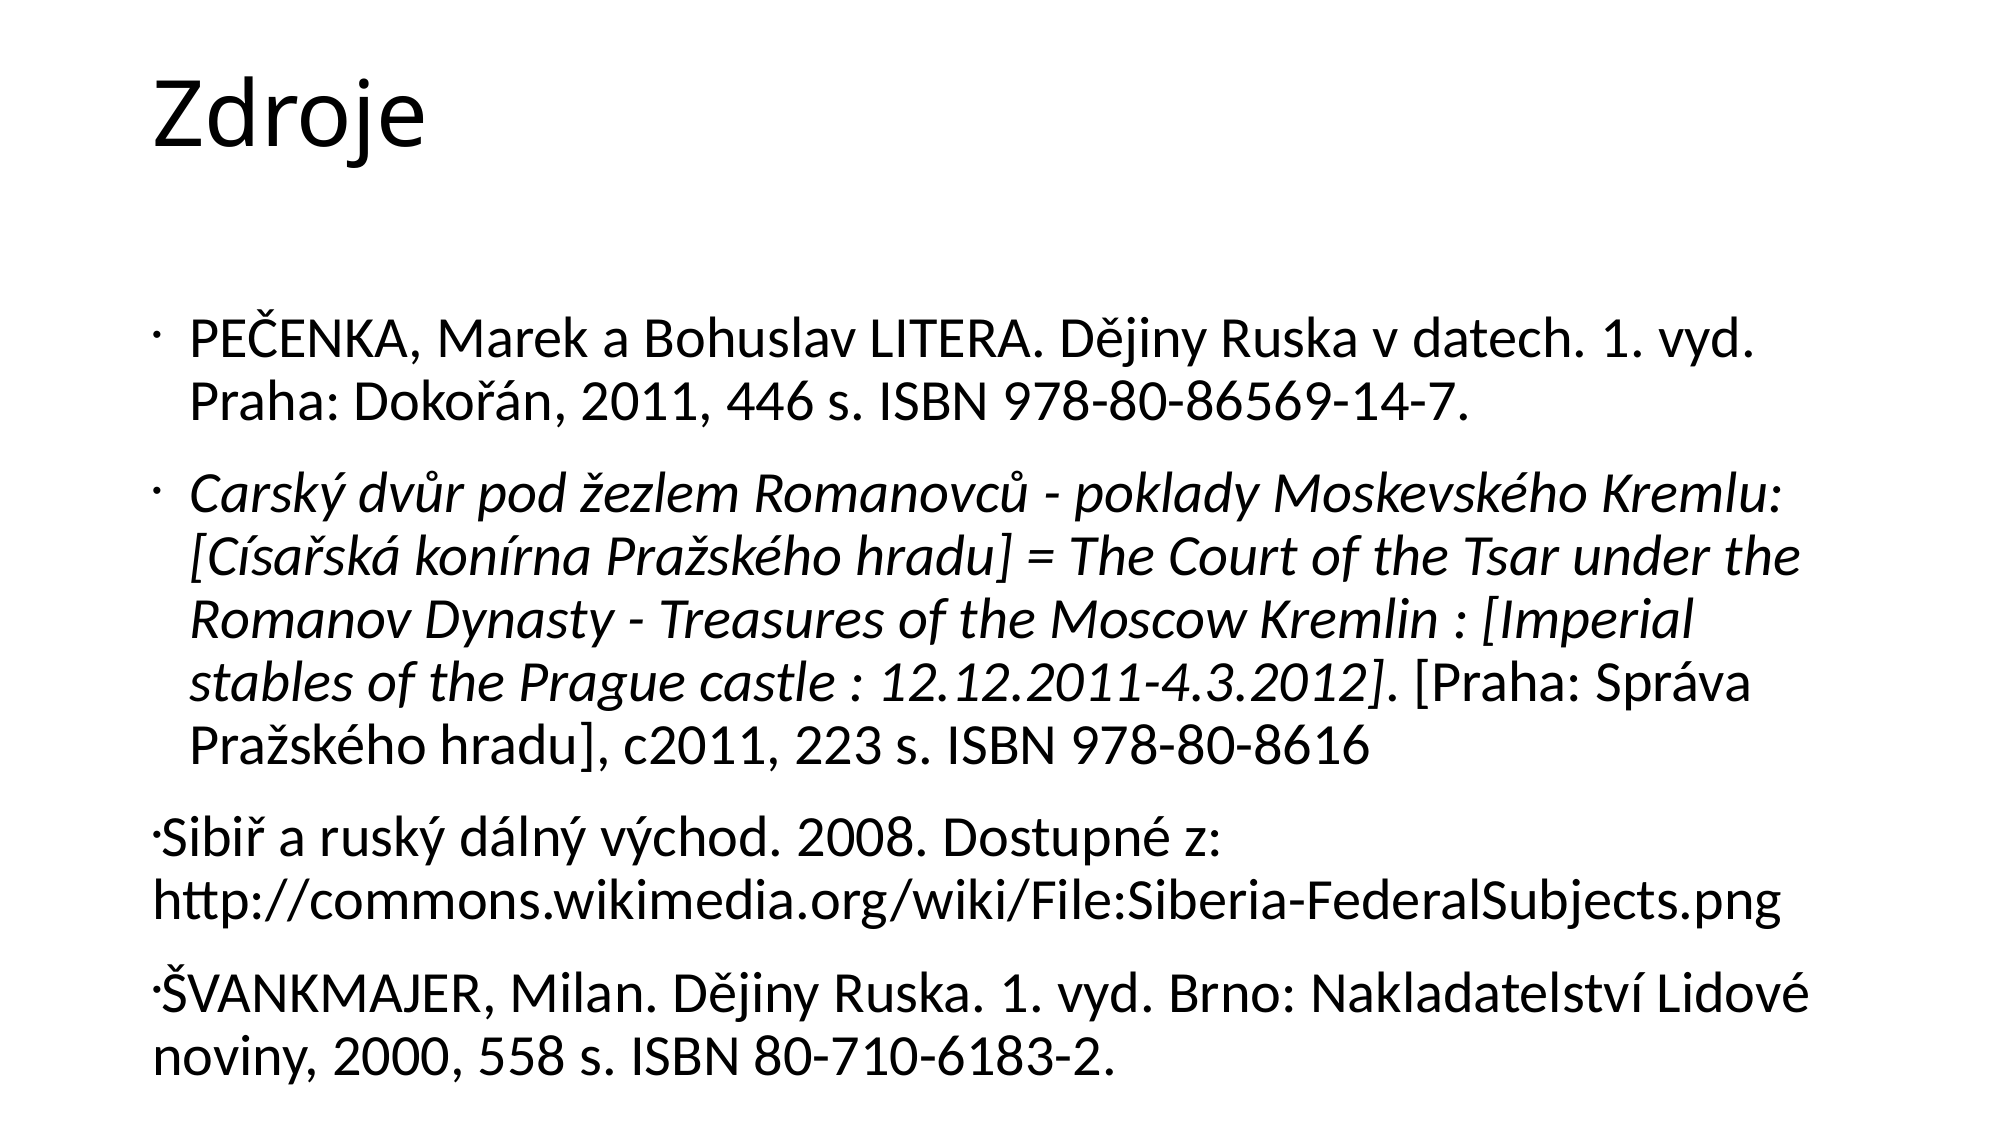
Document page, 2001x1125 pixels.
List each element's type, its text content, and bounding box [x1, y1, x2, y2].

title Zdroje [137, 59, 1863, 278]
list PEČENKA, Marek a Bohuslav LITERA. Dějiny Ruska v datech. 1. vyd. Praha: Dokořán, 2011, 446 s. ISBN 978-80-86569-14-7. Carský dvůr pod žezlem Romanovců - poklady Moskevského Kremlu: [Císařská konírna Pražského hradu] = The Court of the Tsar under the Romanov Dynasty - Treasures of the Moscow Kremlin : [Imperial stables of the Prague castle : 12.12.2011-4.3.2012]. [Praha: Správa Pražského hradu], c2011, 223 s. ISBN 978-80-8616 Sibiř a ruský dálný východ. 2008. Dostupné z: http://commons.wikimedia.org/wiki/File:Siberia-FederalSubjects.png ŠVANKMAJER, Milan. Dějiny Ruska. 1. vyd. Brno: Nakladatelství Lidové noviny, 2000, 558 s. ISBN 80-710-6183-2. Восточно-Сибирский район: Восточная Сибирь. Dostupné z: http://900igr.net/fotografii/geografija/Vostochno-Sibirskij-rajon/007-Vostochno-Sibirskij-rajon.html Ермак Тимофеевич: Фантастический портрет. XVII-XVIII вв. 2001. Dostupné z: http://www.museum.ru/alb/image.asp?25579 [137, 299, 1863, 1014]
